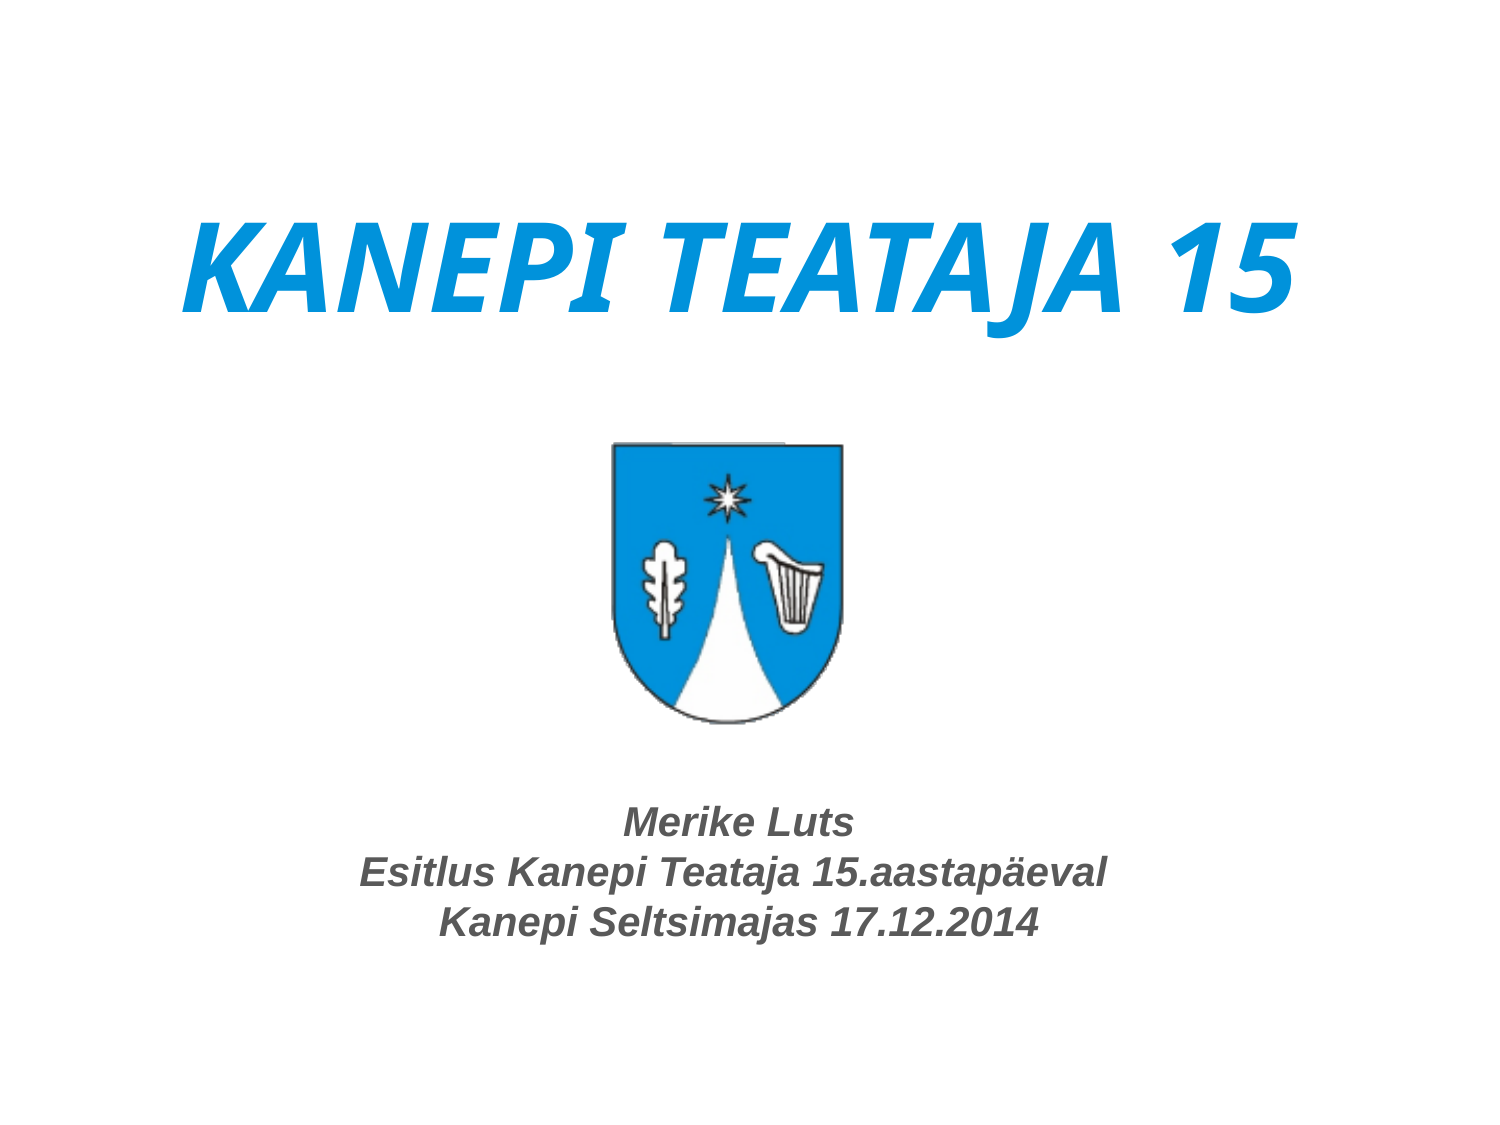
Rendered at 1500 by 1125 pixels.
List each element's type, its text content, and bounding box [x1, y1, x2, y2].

subtitle Merike Luts Esitlus Kanepi Teataja 15.aastapäeval Kanepi Seltsimajas 17.12.2014 [214, 786, 1265, 1075]
picture [608, 439, 850, 735]
title KANEPI TEATAJA 15 [101, 179, 1377, 421]
